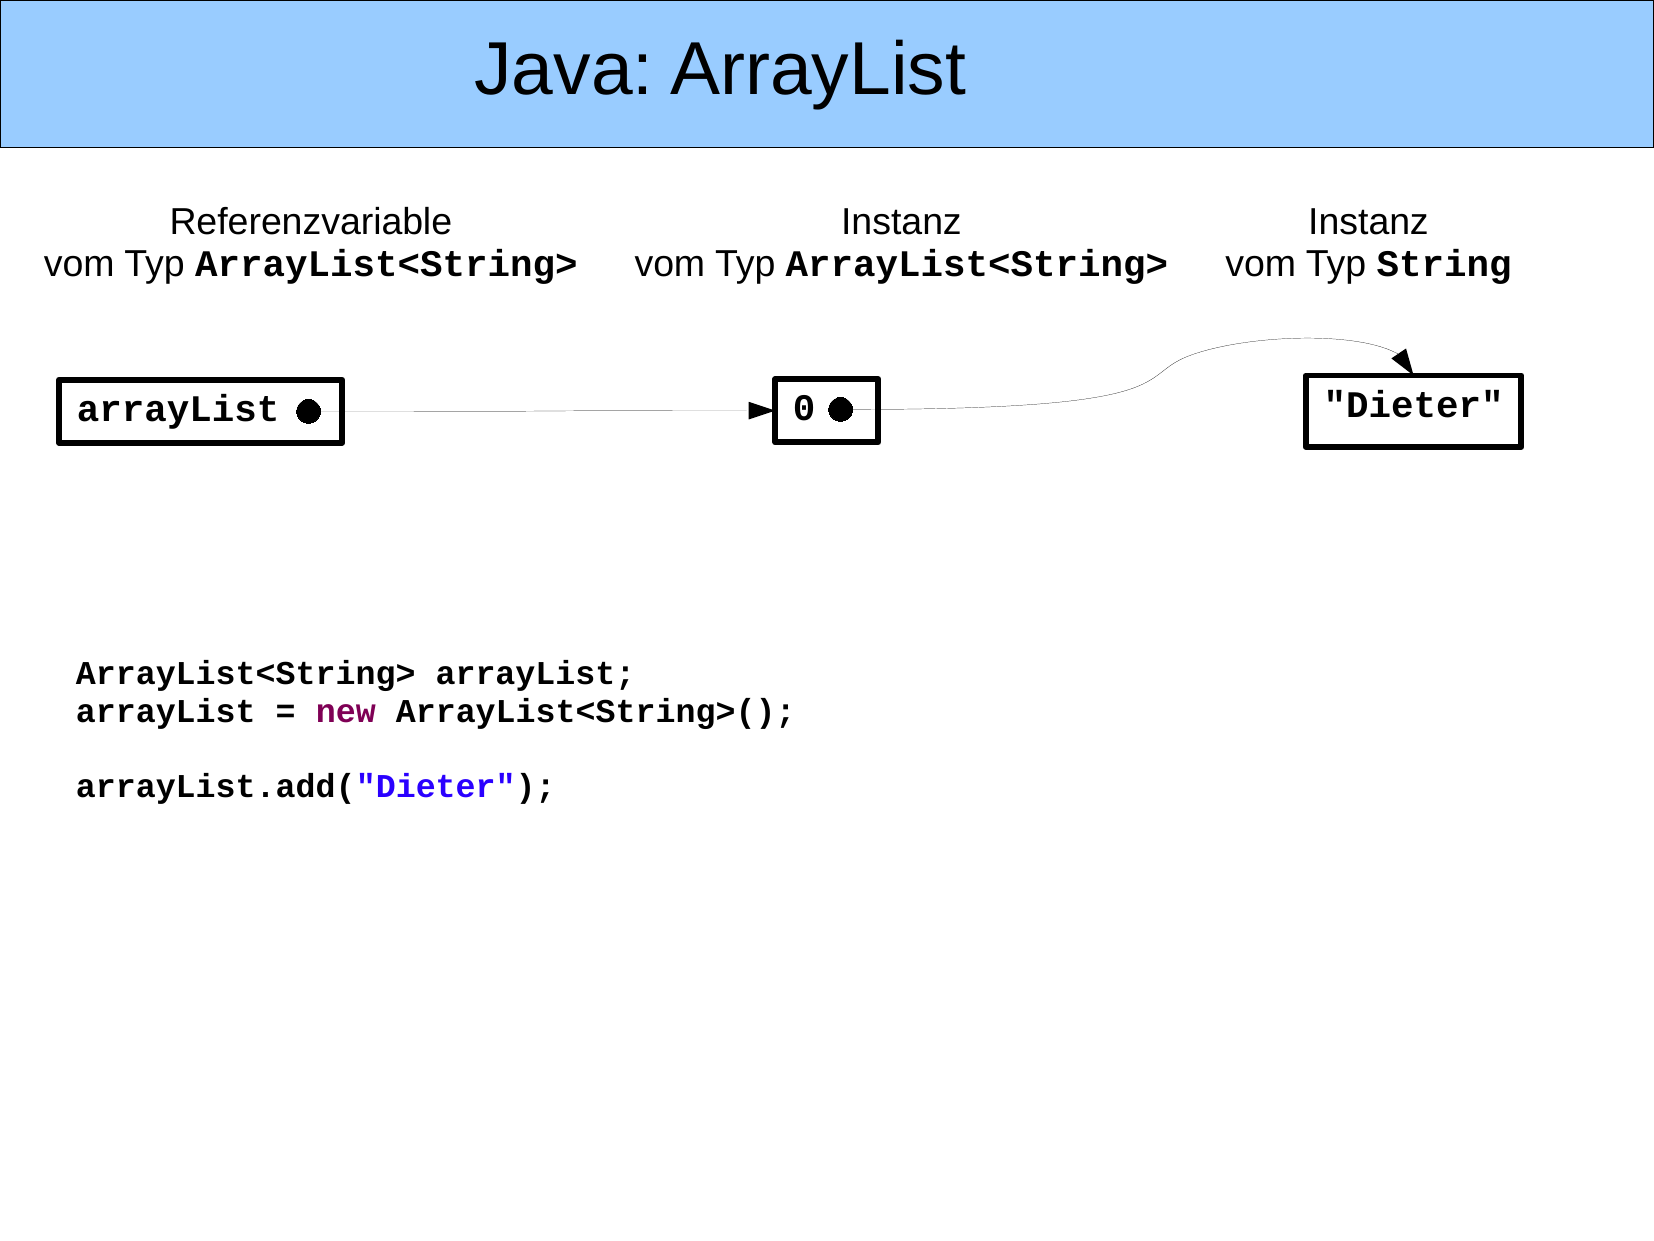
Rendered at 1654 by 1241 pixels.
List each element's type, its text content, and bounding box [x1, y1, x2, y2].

text_box arrayList [59, 379, 343, 443]
text_box ArrayList<String> arrayList; arrayList = new ArrayList<String>(); arrayList.add("Dieter"); [61, 649, 1131, 975]
text_box 0 [775, 379, 879, 443]
text_box Referenzvariable vom Typ ArrayList<String> [29, 193, 591, 296]
text_box [828, 397, 853, 422]
text_box Instanz vom Typ ArrayList<String> [619, 193, 1182, 296]
text_box "Dieter" [1305, 375, 1522, 447]
text_box [296, 399, 321, 424]
text_box [0, 0, 1654, 148]
text_box Instanz vom Typ String [1210, 193, 1527, 296]
text_box Java: ArrayList [459, 19, 982, 119]
